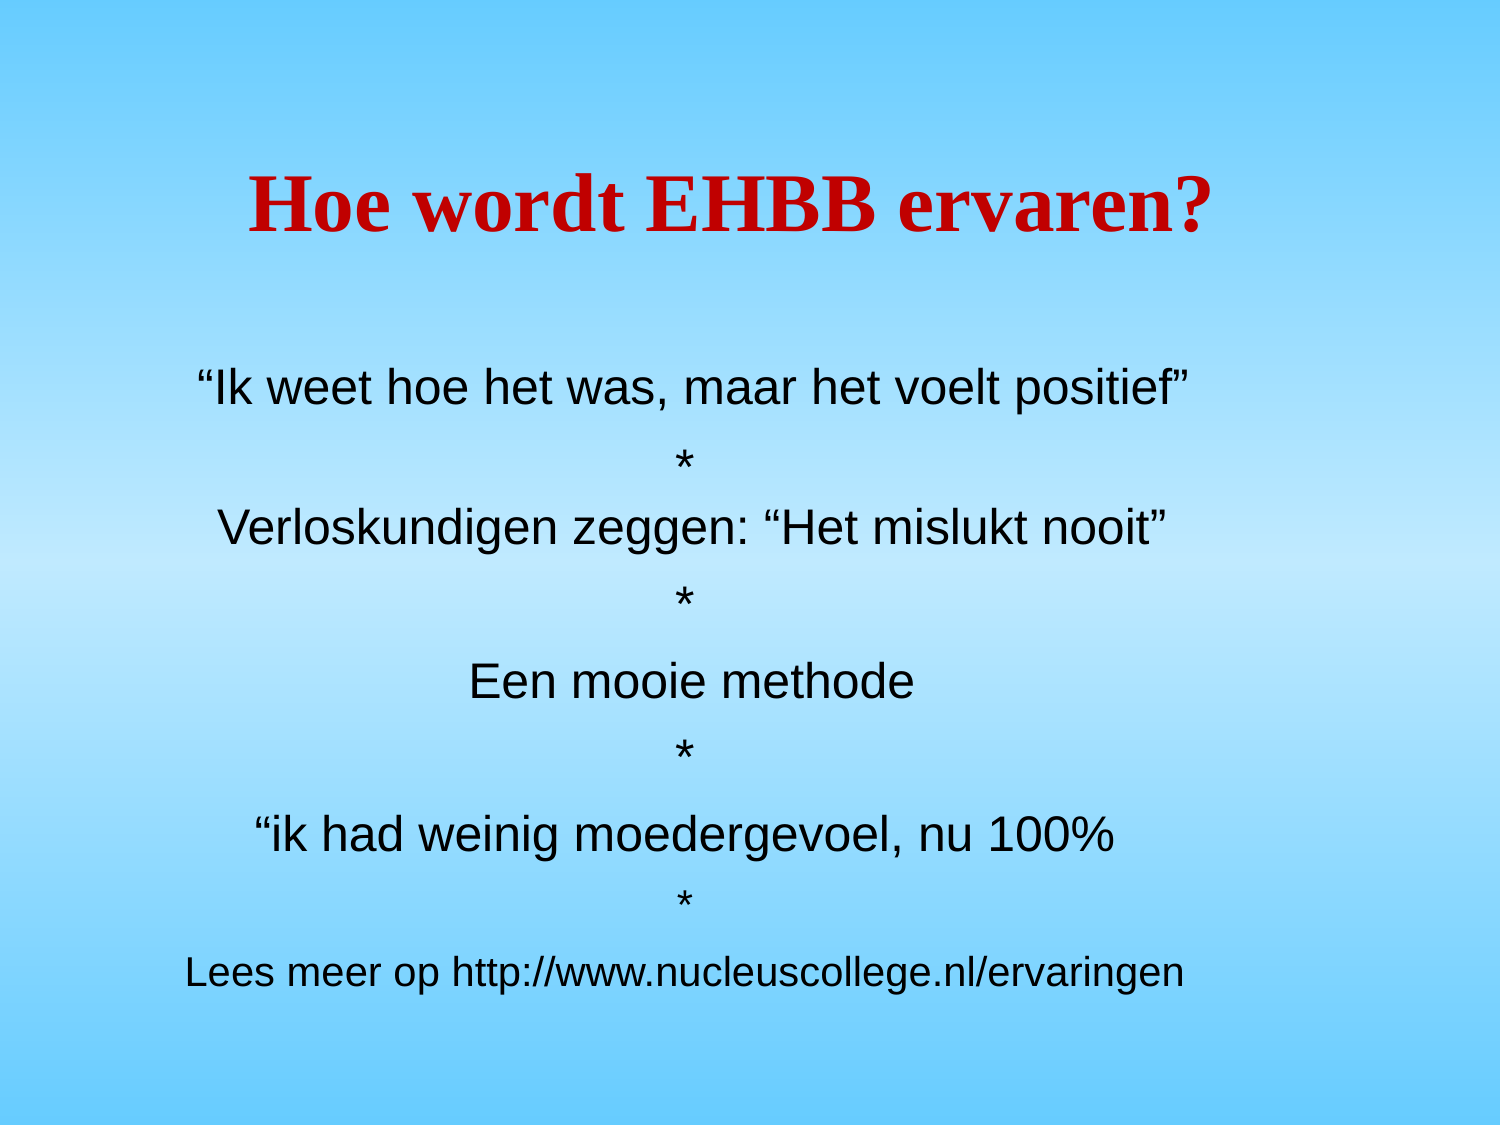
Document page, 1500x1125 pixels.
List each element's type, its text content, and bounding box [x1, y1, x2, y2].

title Hoe wordt EHBB ervaren? [94, 106, 1370, 189]
list “Ik weet hoe het was, maar het voelt positief” * Verloskundigen zeggen: “Het mislukt nooit” * Een mooie methode * “ik had weinig moedergevoel, nu 100% * Lees meer op http://www.nucleuscollege.nl/ervaringen [11, 330, 1359, 1063]
